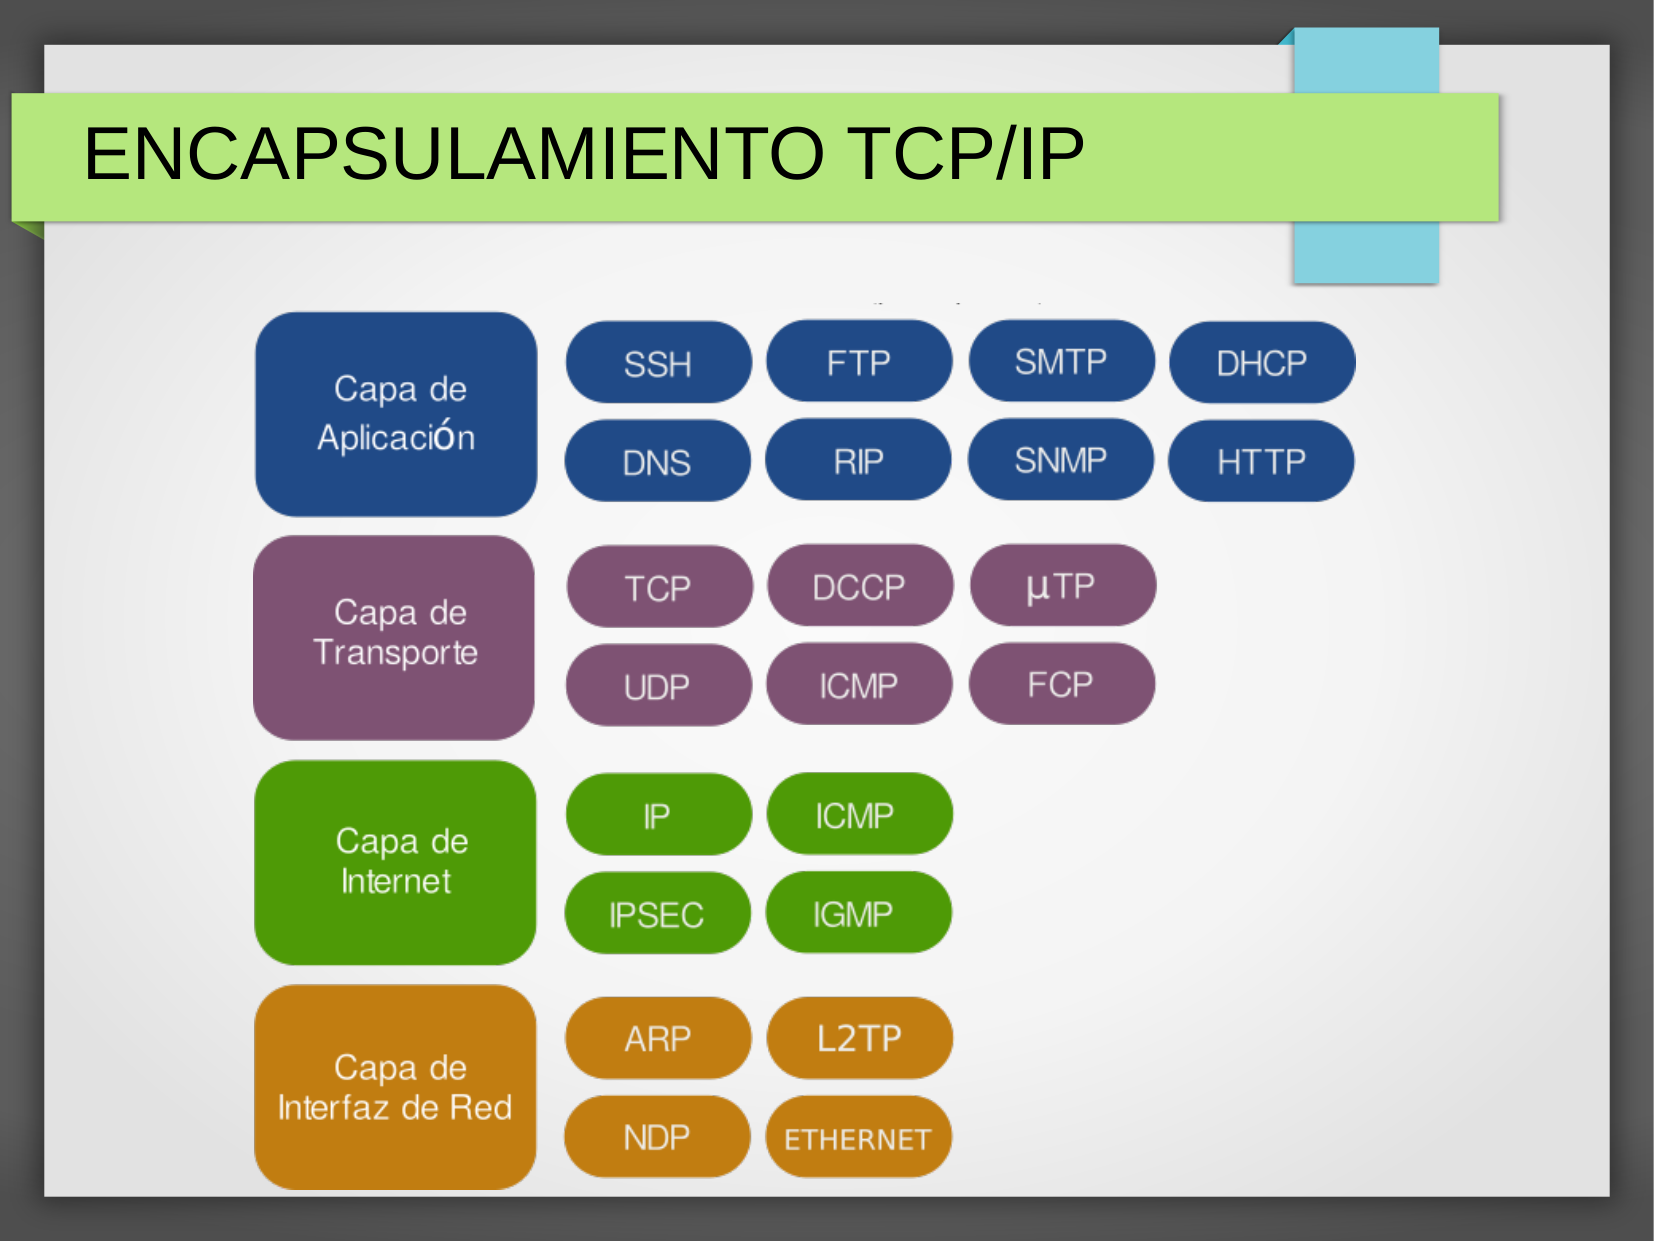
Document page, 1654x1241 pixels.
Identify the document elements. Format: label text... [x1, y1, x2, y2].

picture [0, 0, 1654, 1241]
title ENCAPSULAMIENTO TCP/IP [82, 94, 1264, 213]
